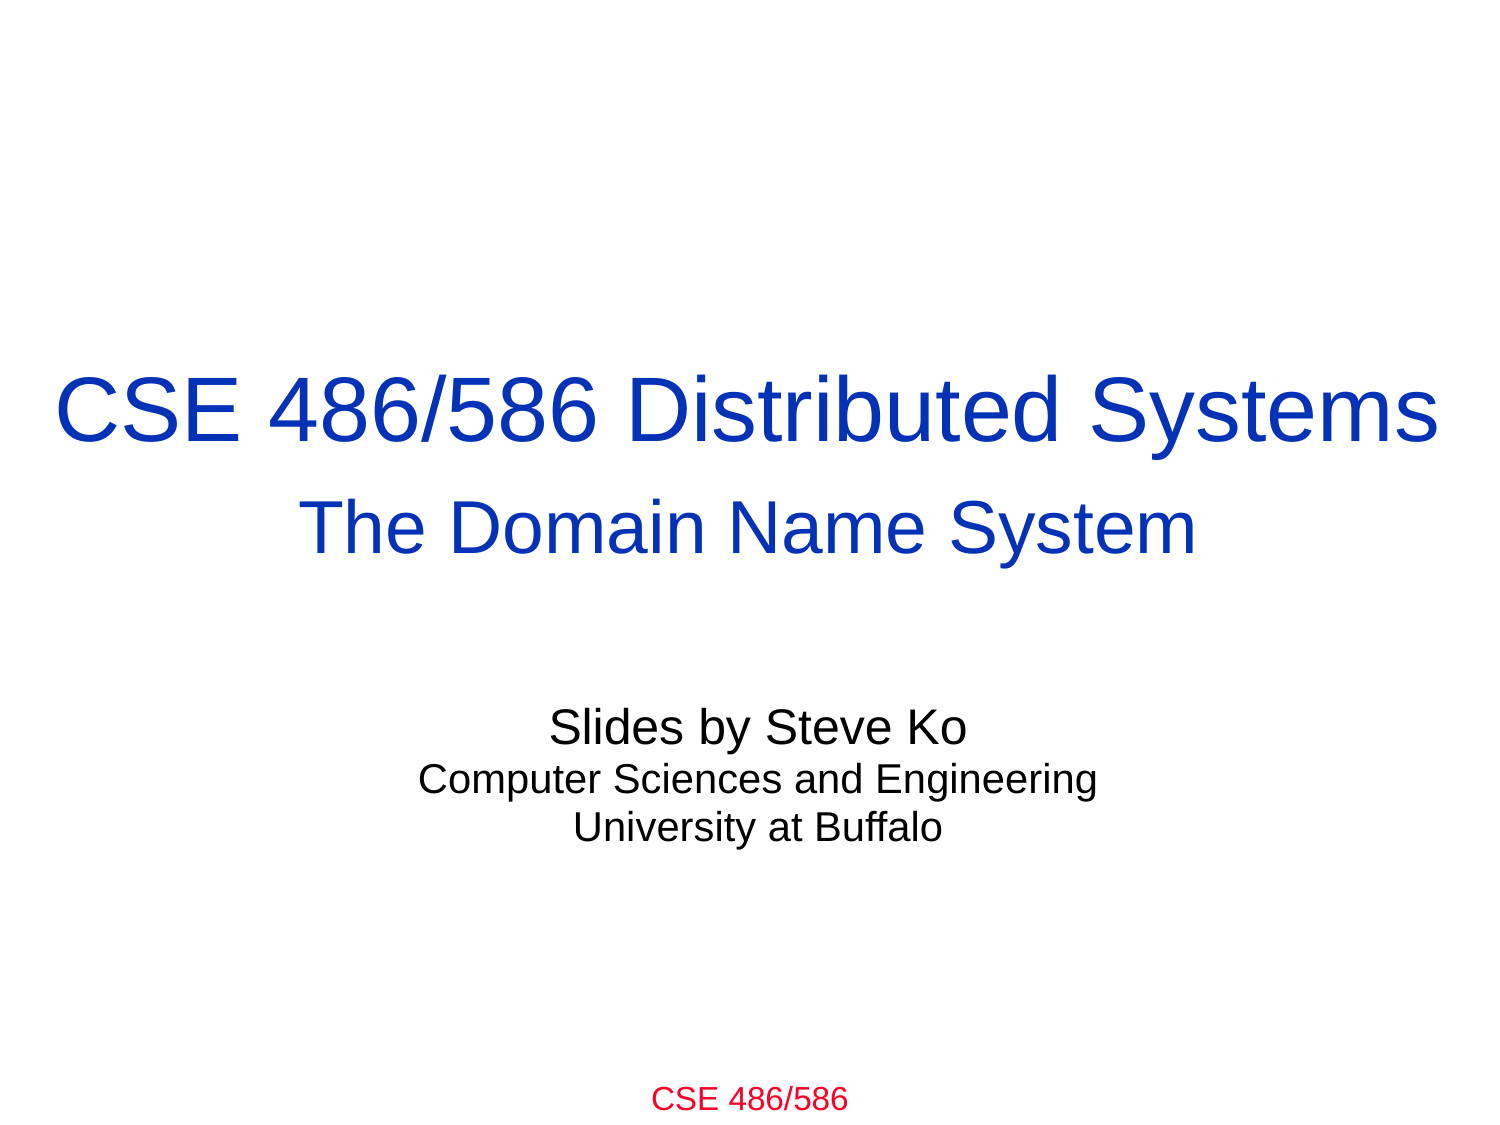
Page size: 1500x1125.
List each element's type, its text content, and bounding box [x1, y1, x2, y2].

title CSE 486/586 Distributed Systems The Domain Name System [23, 311, 1474, 585]
subtitle Slides by Steve Ko Computer Sciences and Engineering University at Buffalo [192, 703, 1325, 917]
